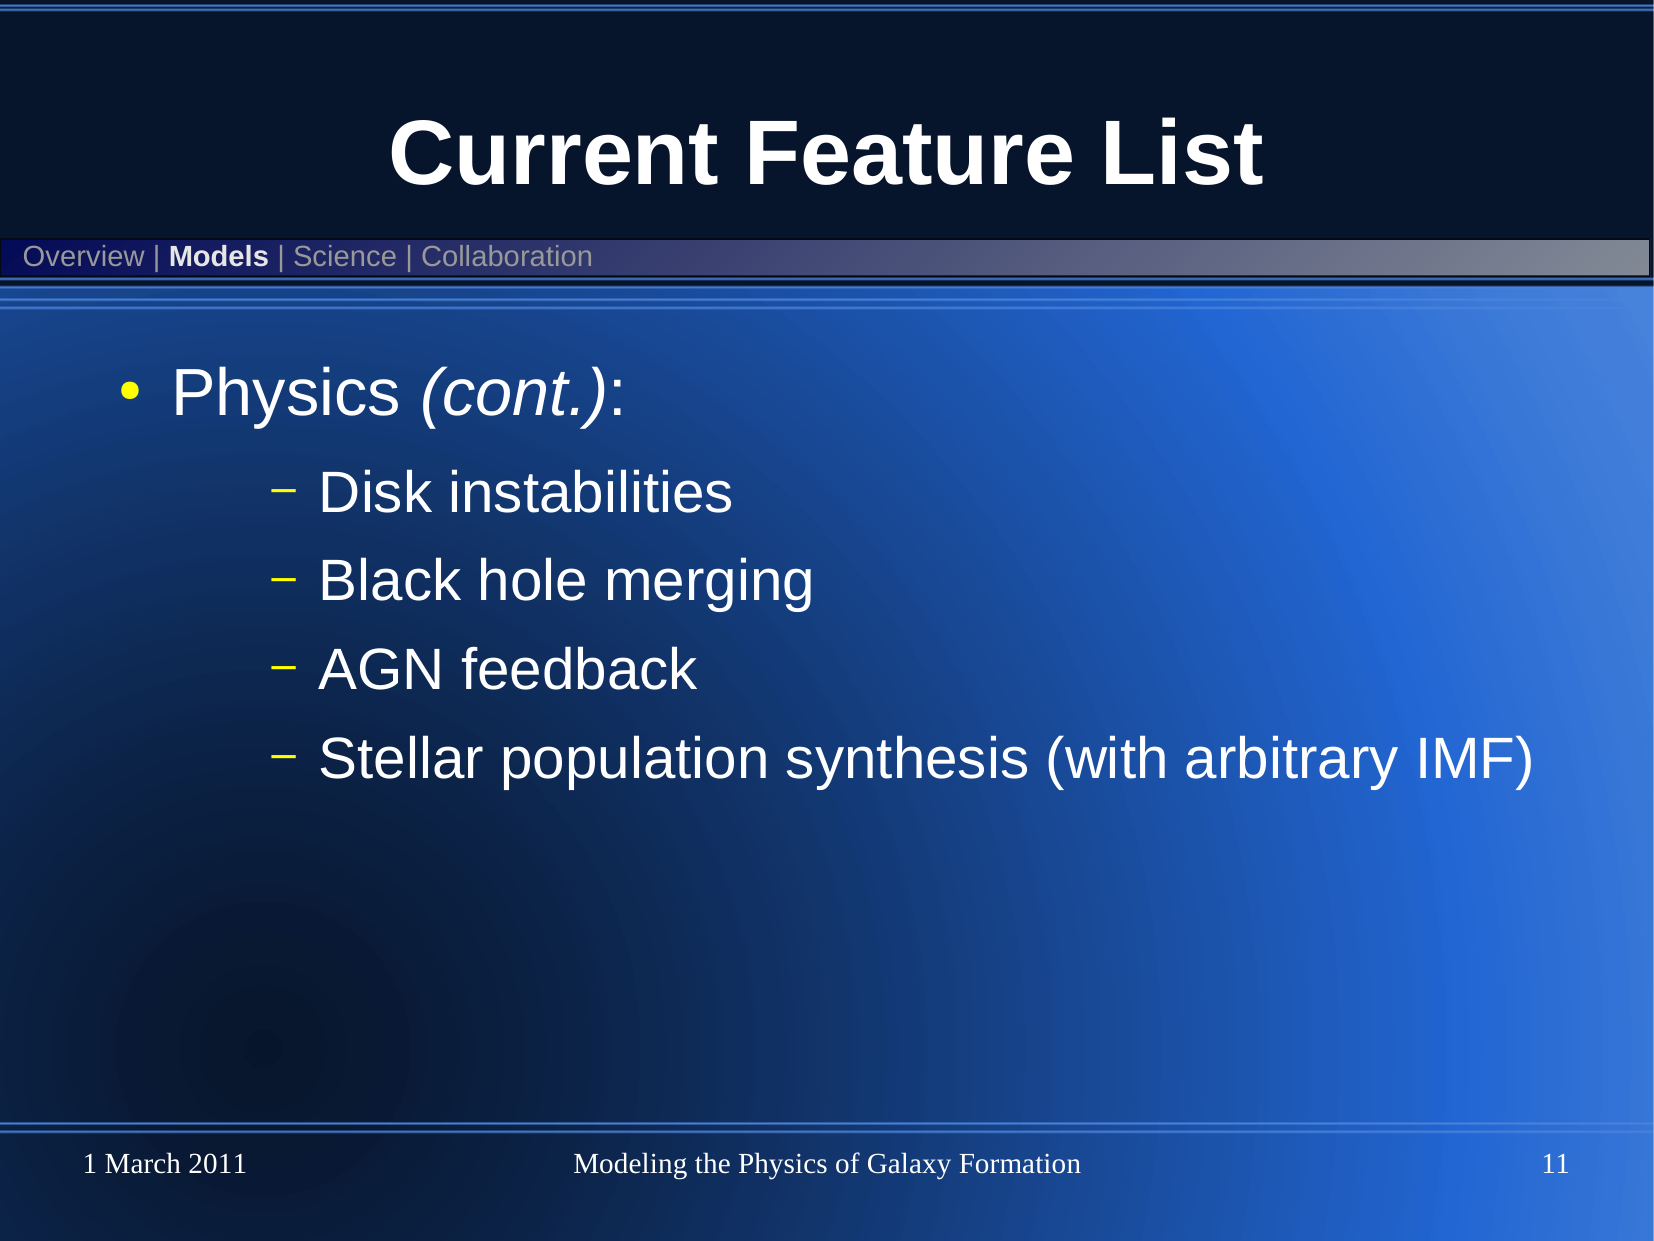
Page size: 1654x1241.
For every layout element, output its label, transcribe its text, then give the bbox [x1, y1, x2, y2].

list Physics (cont.): Disk instabilities Black hole merging AGN feedback Stellar population synthesis (with arbitrary IMF) [82, 355, 1571, 1043]
picture [0, 0, 1654, 1241]
text_box [0, 238, 7, 277]
title Current Feature List [82, 56, 1571, 232]
text_box Overview | Models | Science | Collaboration [7, 232, 1651, 281]
